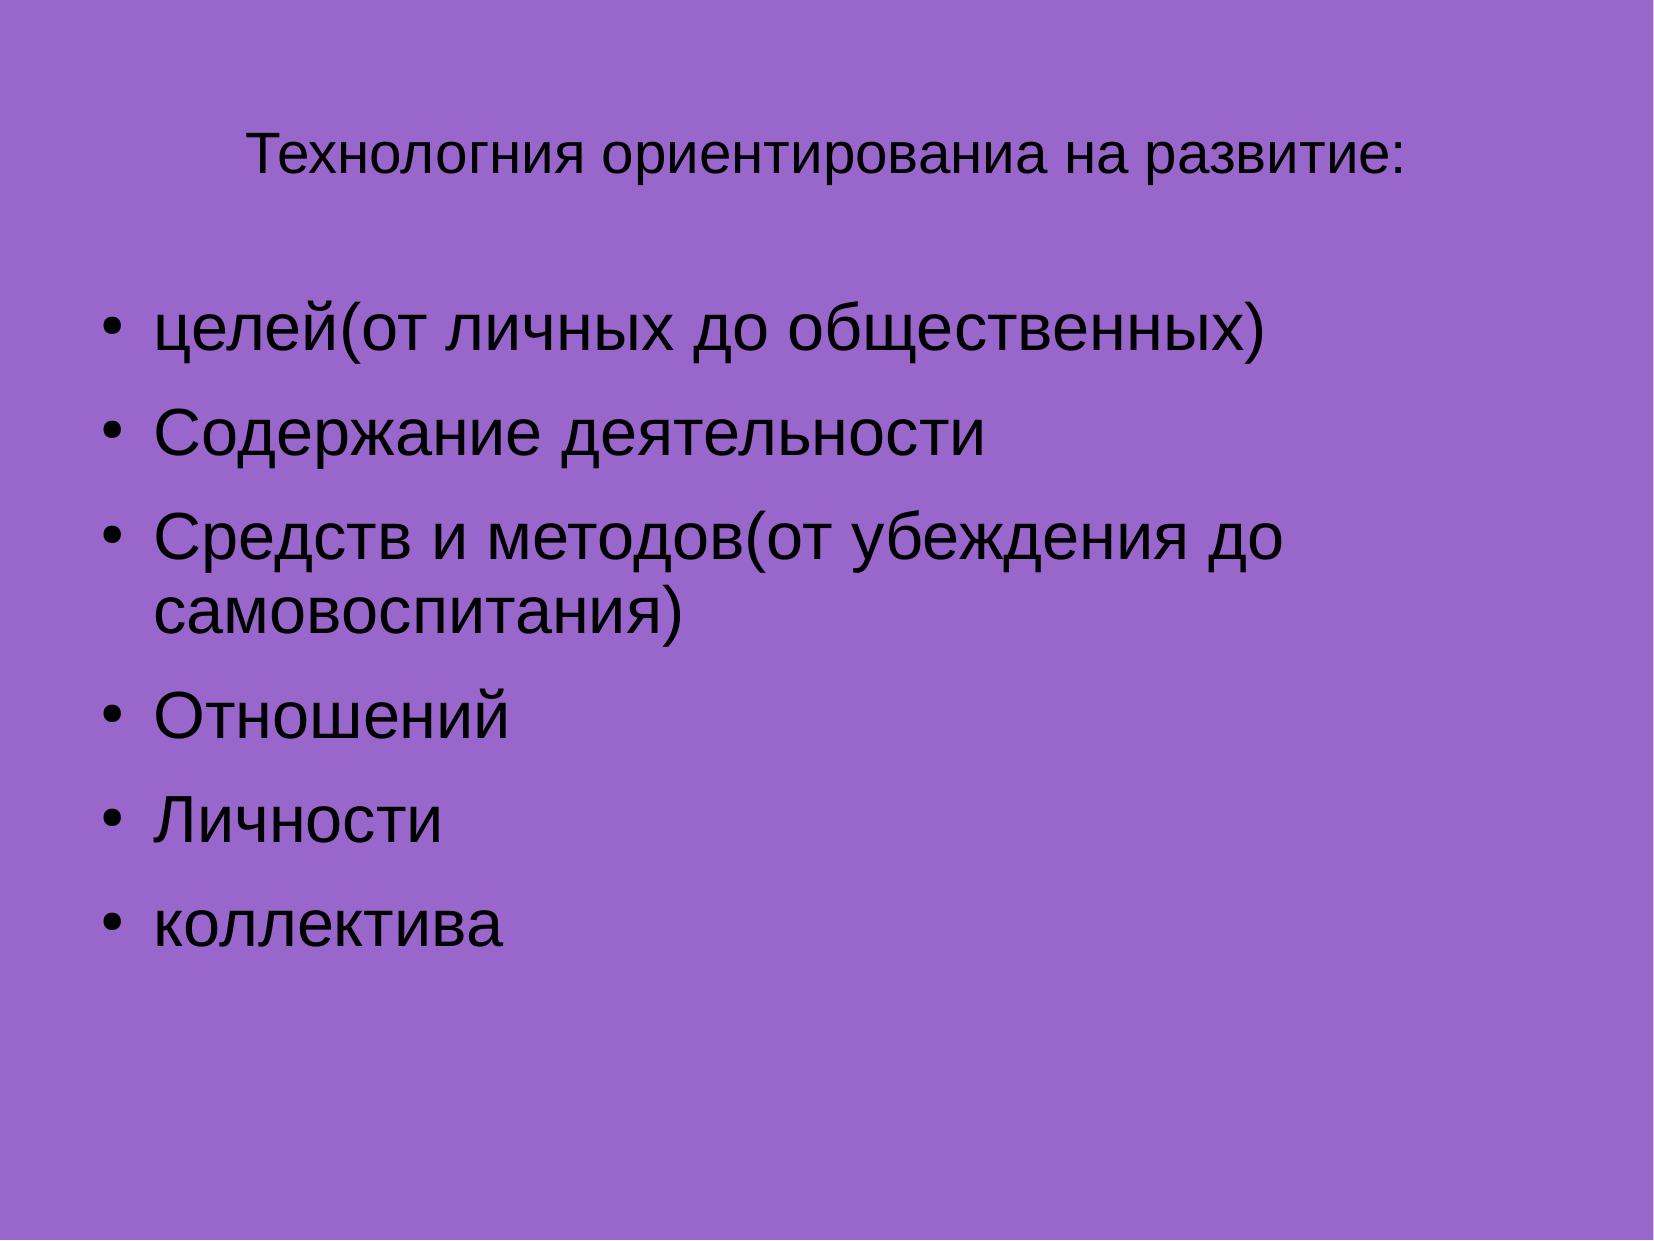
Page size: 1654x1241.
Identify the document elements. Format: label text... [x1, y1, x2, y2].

title Технологния ориентированиа на развитие: [82, 56, 1571, 250]
list целей(от личных до общественных) Содержание деятельности Средств и методов(от убеждения до самовоспитания) Отношений Личности коллектива [82, 290, 1571, 1094]
